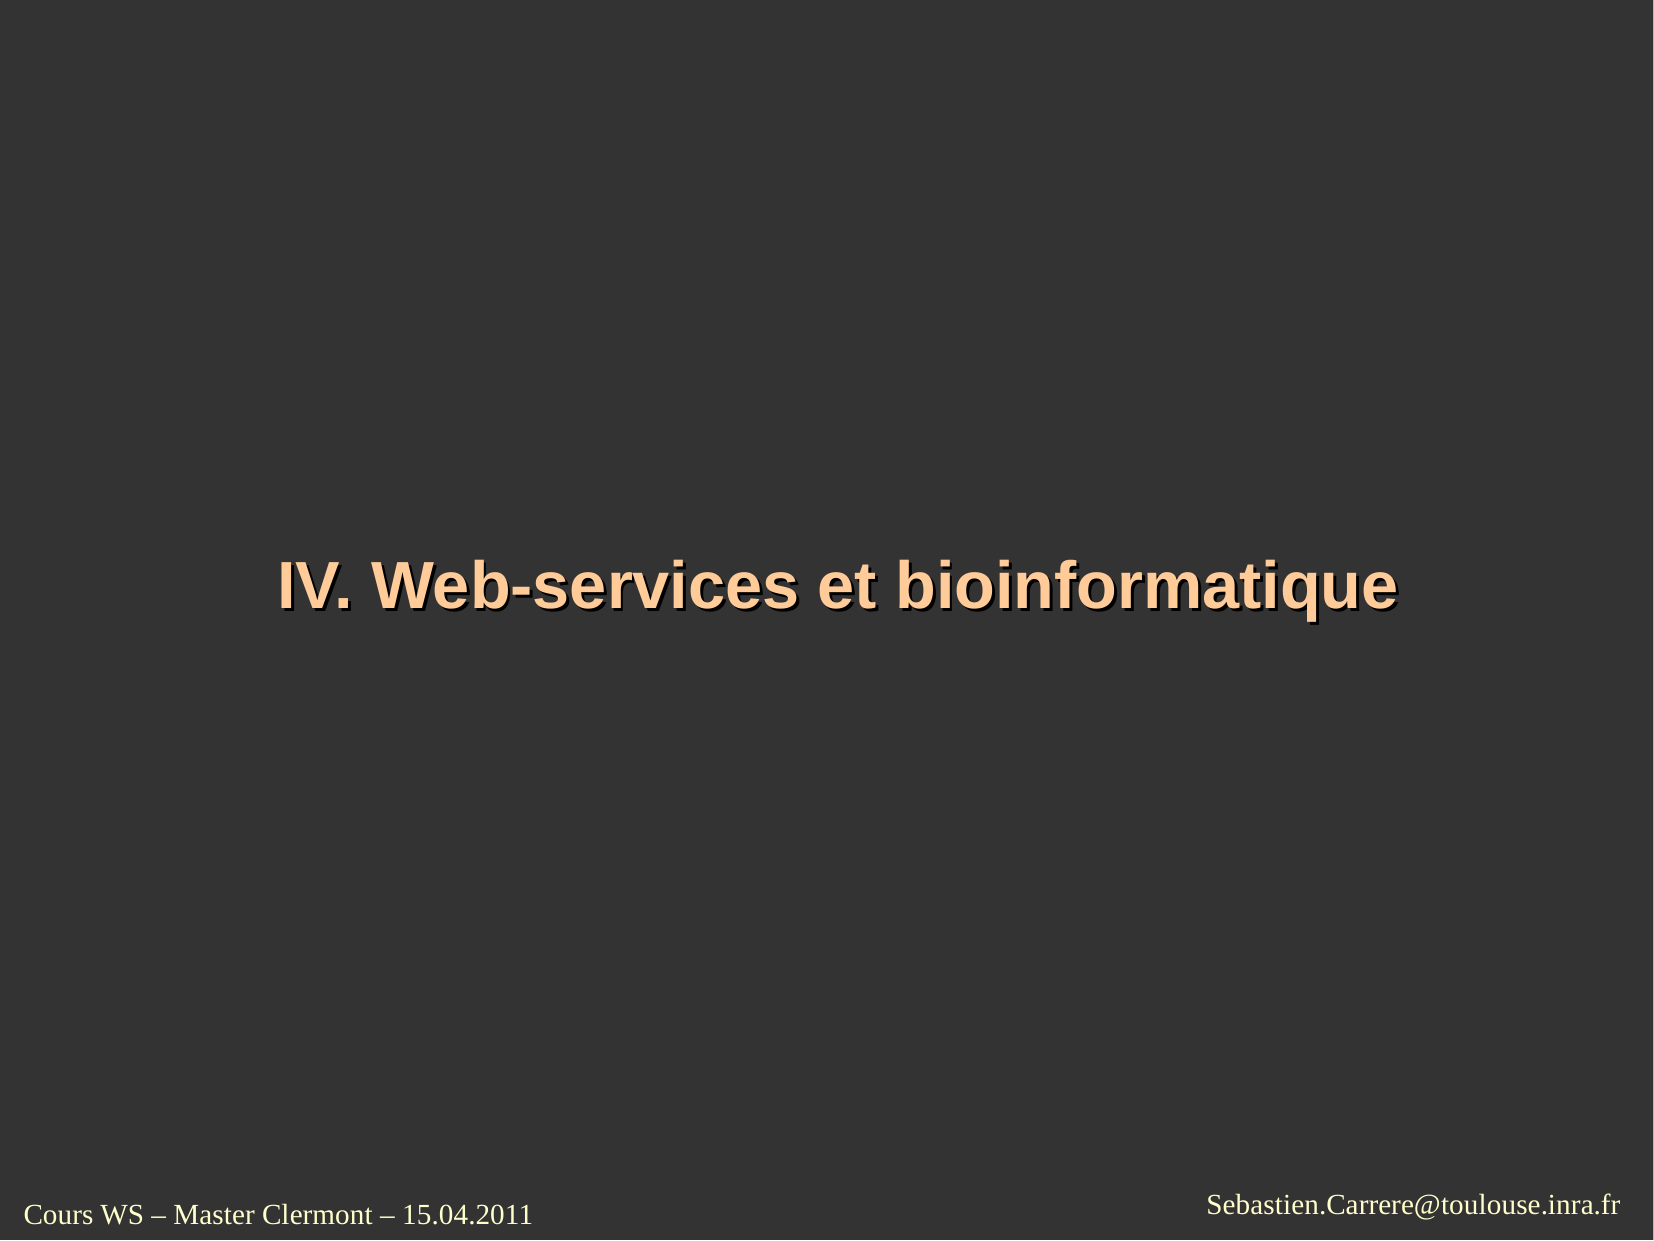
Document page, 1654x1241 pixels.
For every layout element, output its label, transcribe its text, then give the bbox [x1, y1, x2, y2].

title IV. Web-services et bioinformatique [82, 521, 1595, 650]
